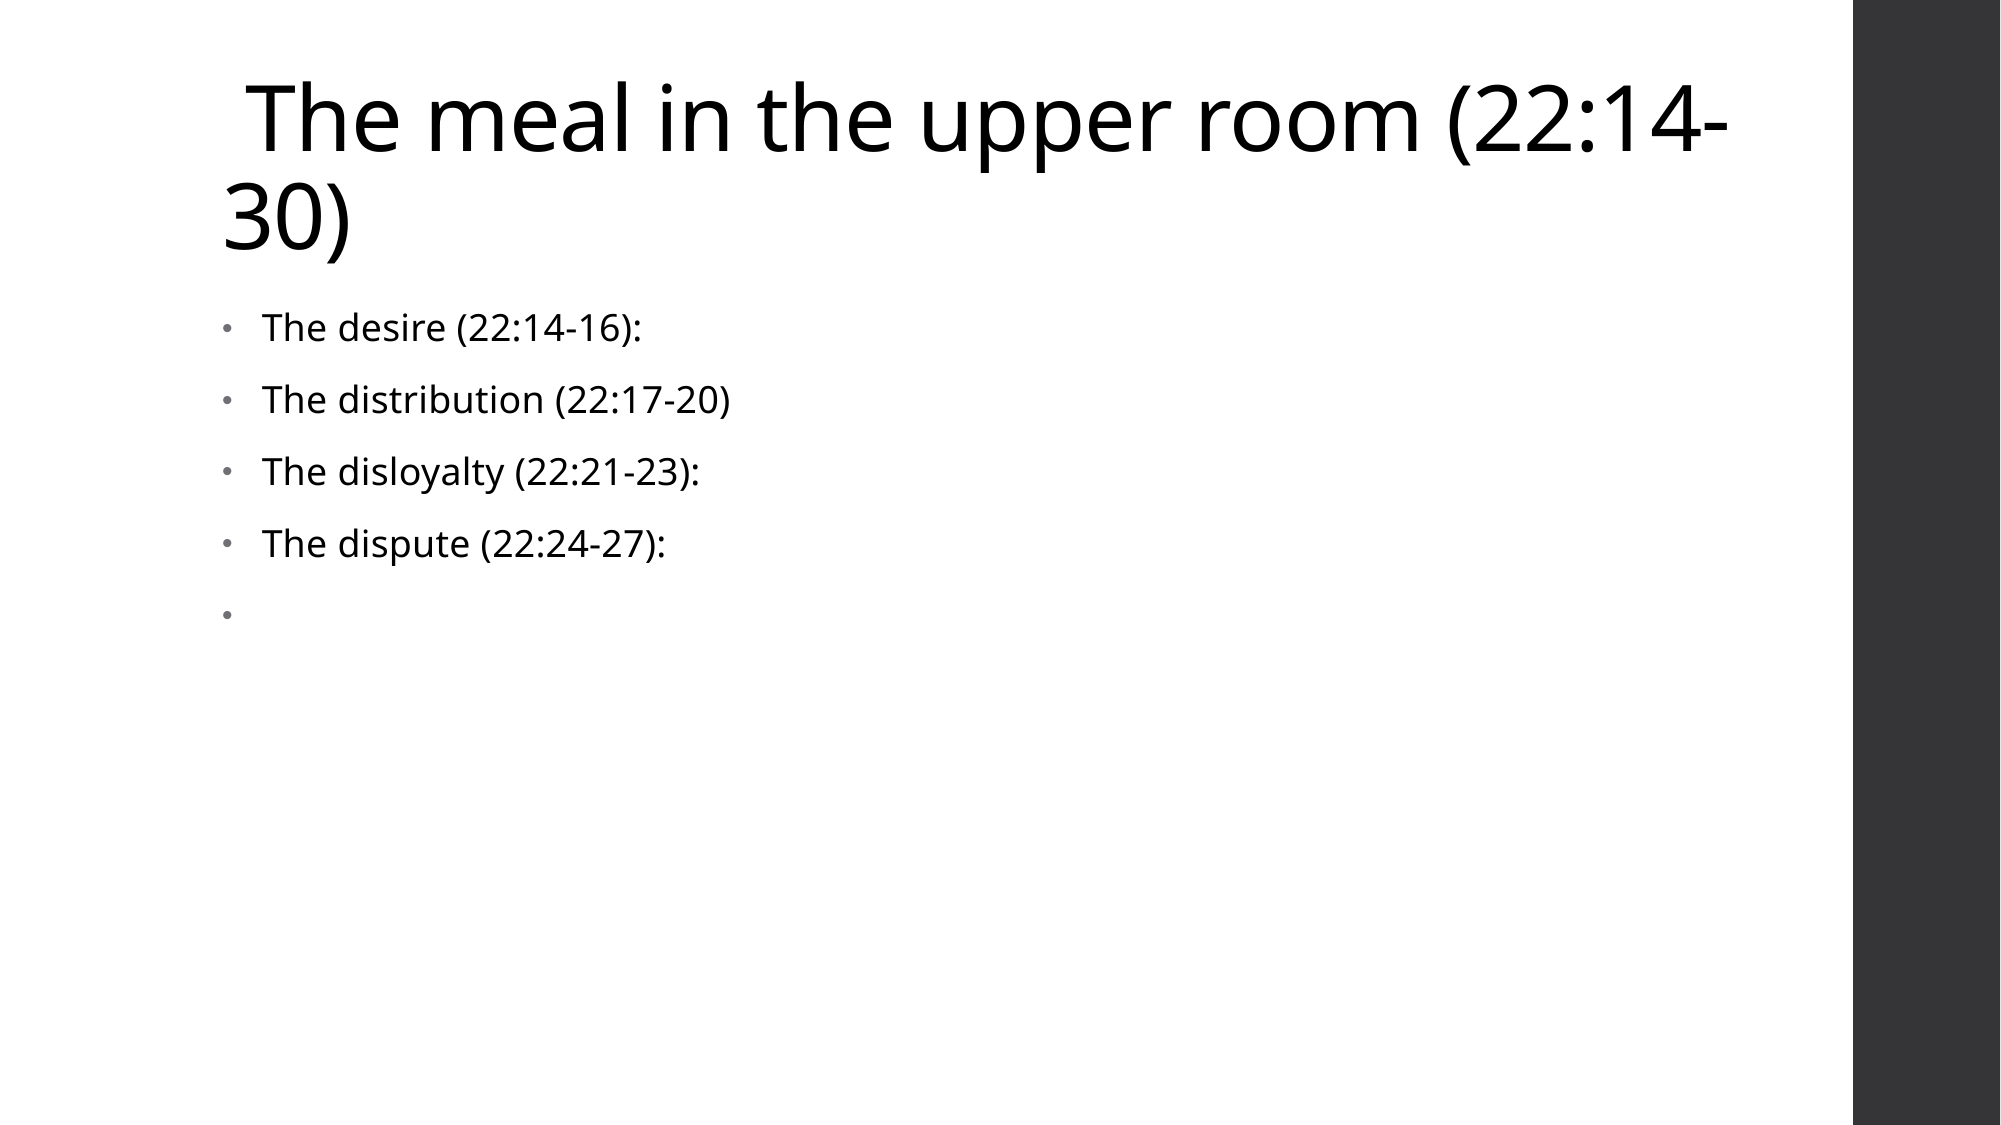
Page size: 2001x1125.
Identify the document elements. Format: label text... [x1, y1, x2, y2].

title The meal in the upper room (22:14-30) [206, 60, 1797, 278]
list The desire (22:14-16): The distribution (22:17-20) The disloyalty (22:21-23): The dispute (22:24-27): [206, 299, 1617, 1014]
